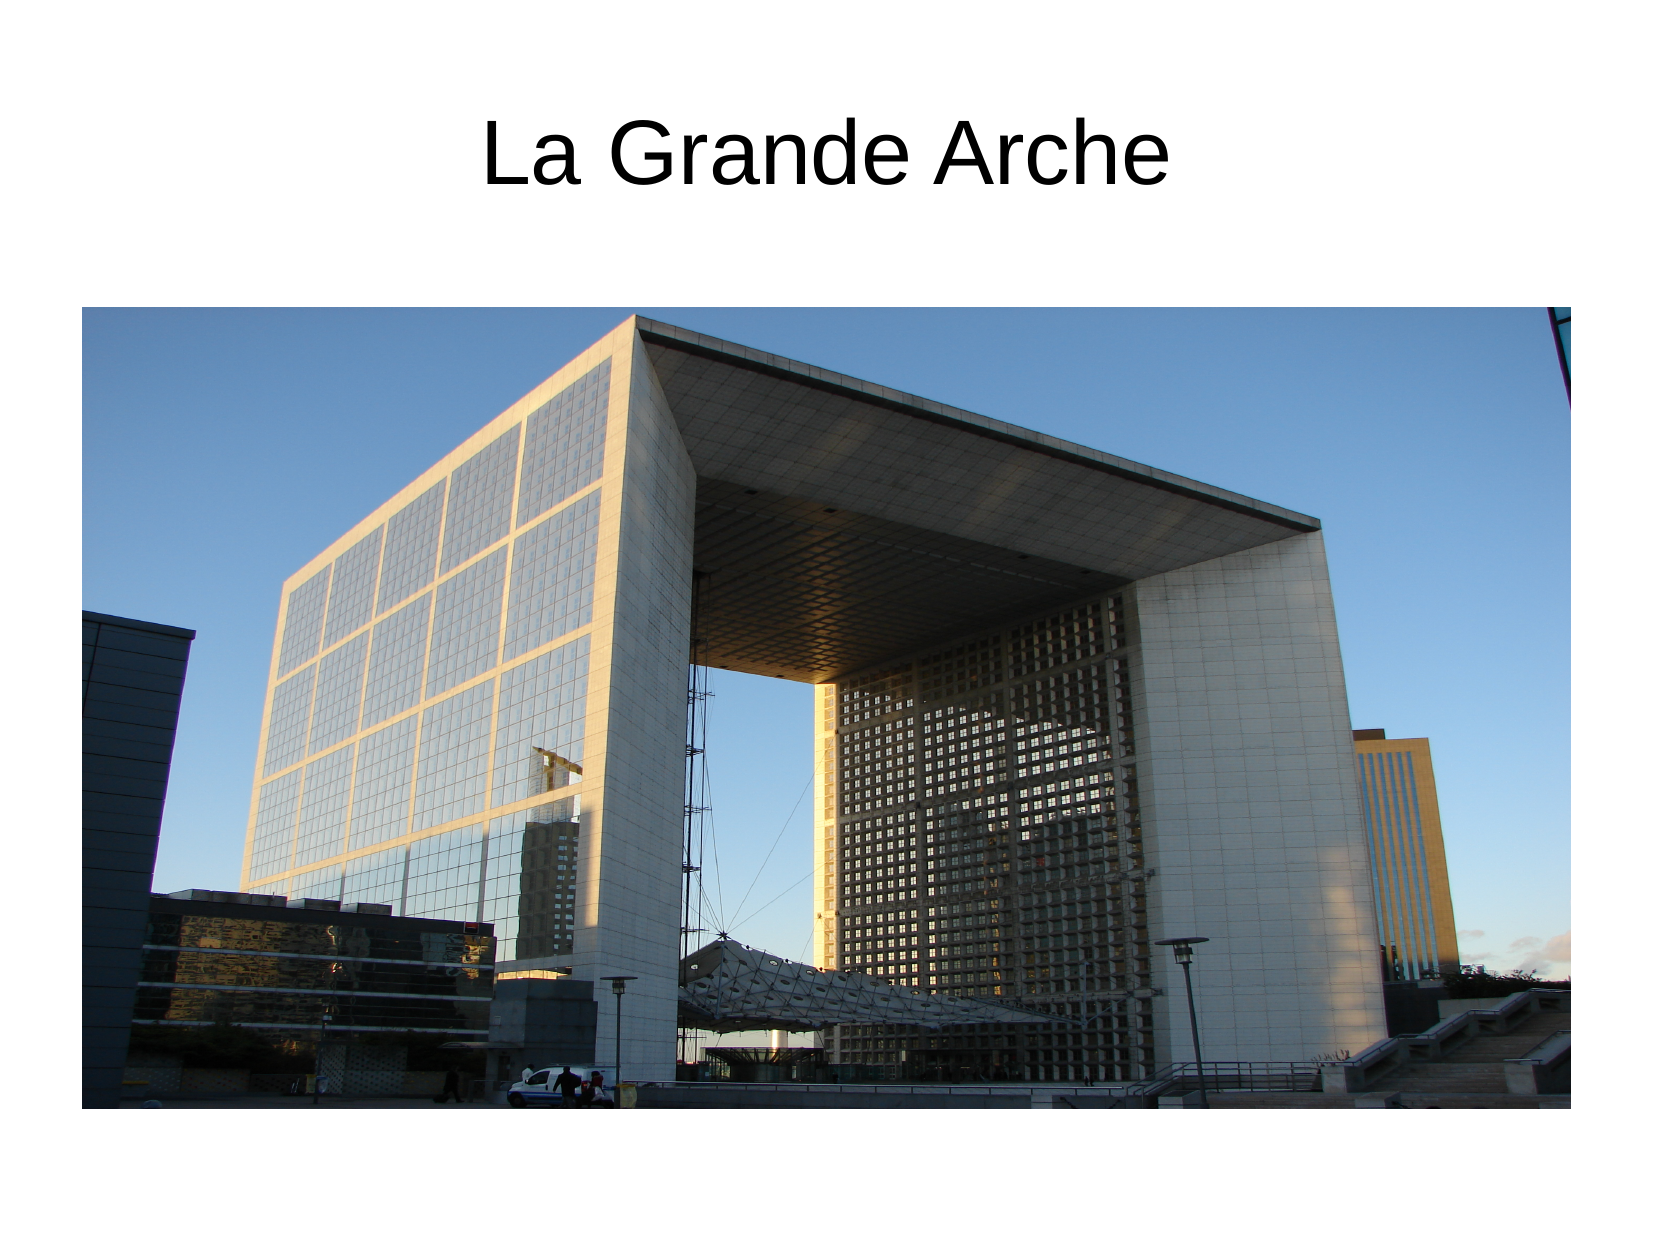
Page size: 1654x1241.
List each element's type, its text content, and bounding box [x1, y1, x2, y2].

title La Grande Arche [82, 49, 1571, 257]
picture [82, 307, 1571, 1109]
